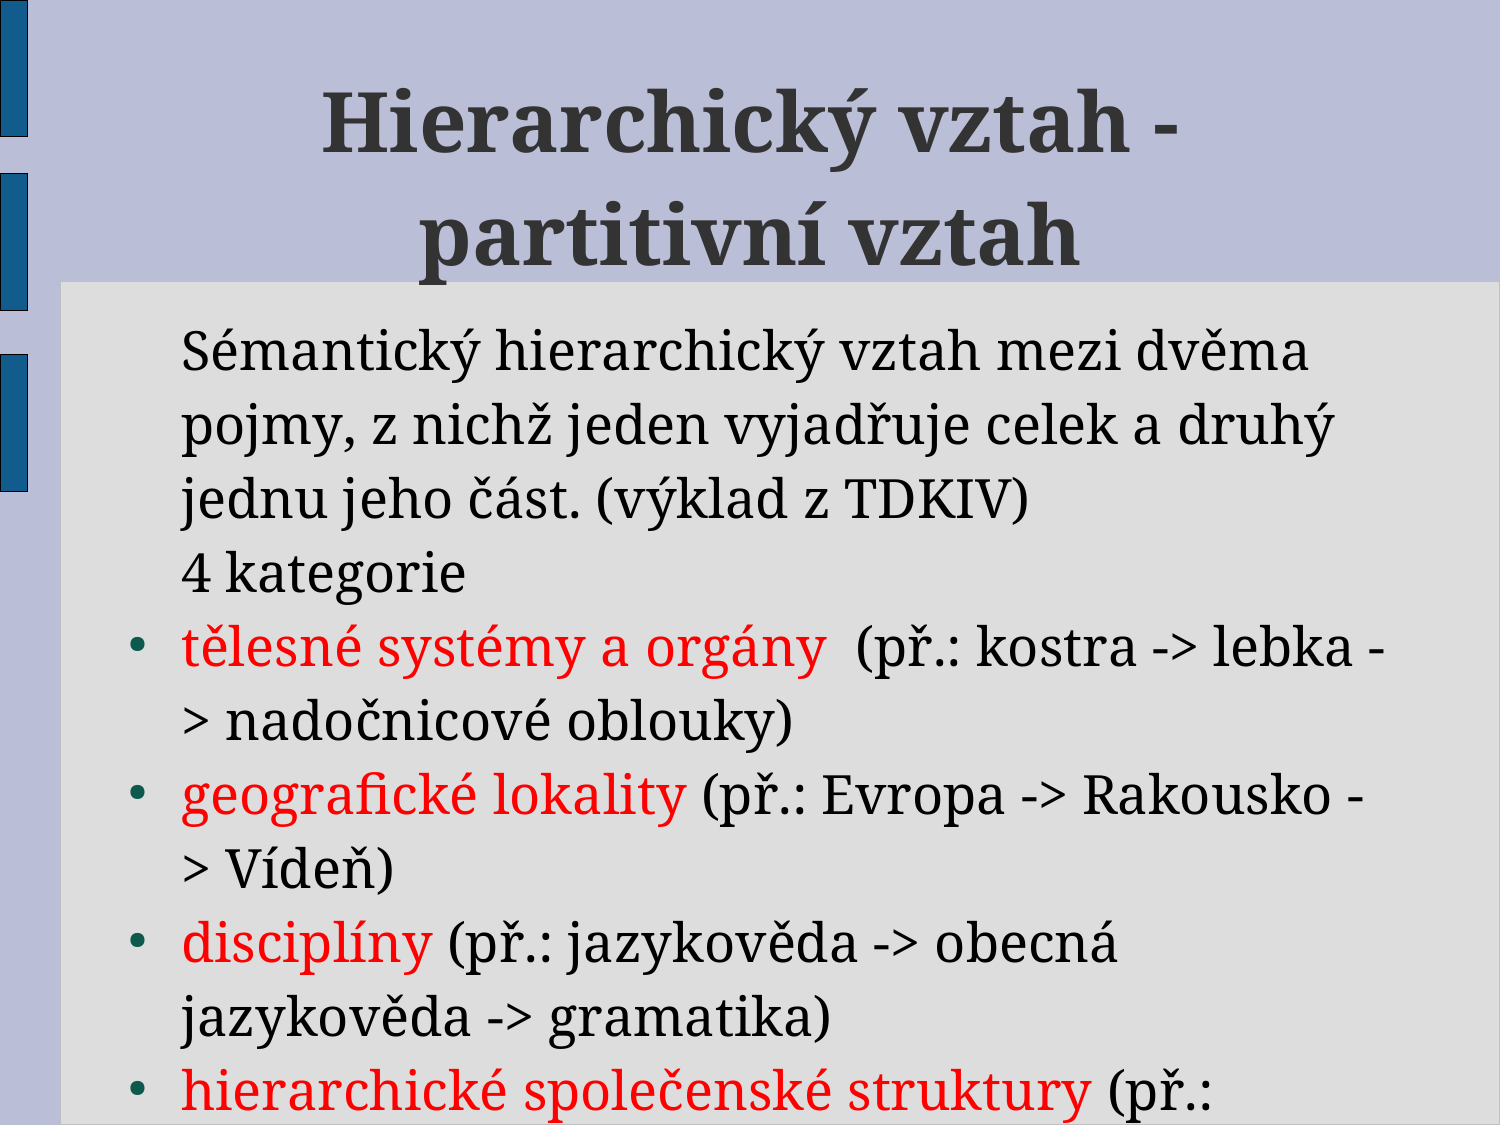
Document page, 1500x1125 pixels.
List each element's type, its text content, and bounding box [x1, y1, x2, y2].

title Hierarchický vztah - partitivní vztah [110, 82, 1392, 272]
list Sémantický hierarchický vztah mezi dvěma pojmy, z nichž jeden vyjadřuje celek a druhý jednu jeho část. (výklad z TDKIV)‏ 4 kategorie tělesné systémy a orgány (př.: kostra -> lebka -> nadočnicové oblouky) geografické lokality (př.: Evropa -> Rakousko -> Vídeň) disciplíny (př.: jazykověda -> obecná jazykověda -> gramatika) hierarchické společenské struktury (př.: univerzita -> fakulta -> katedra -> kabinet) [110, 312, 1392, 1051]
